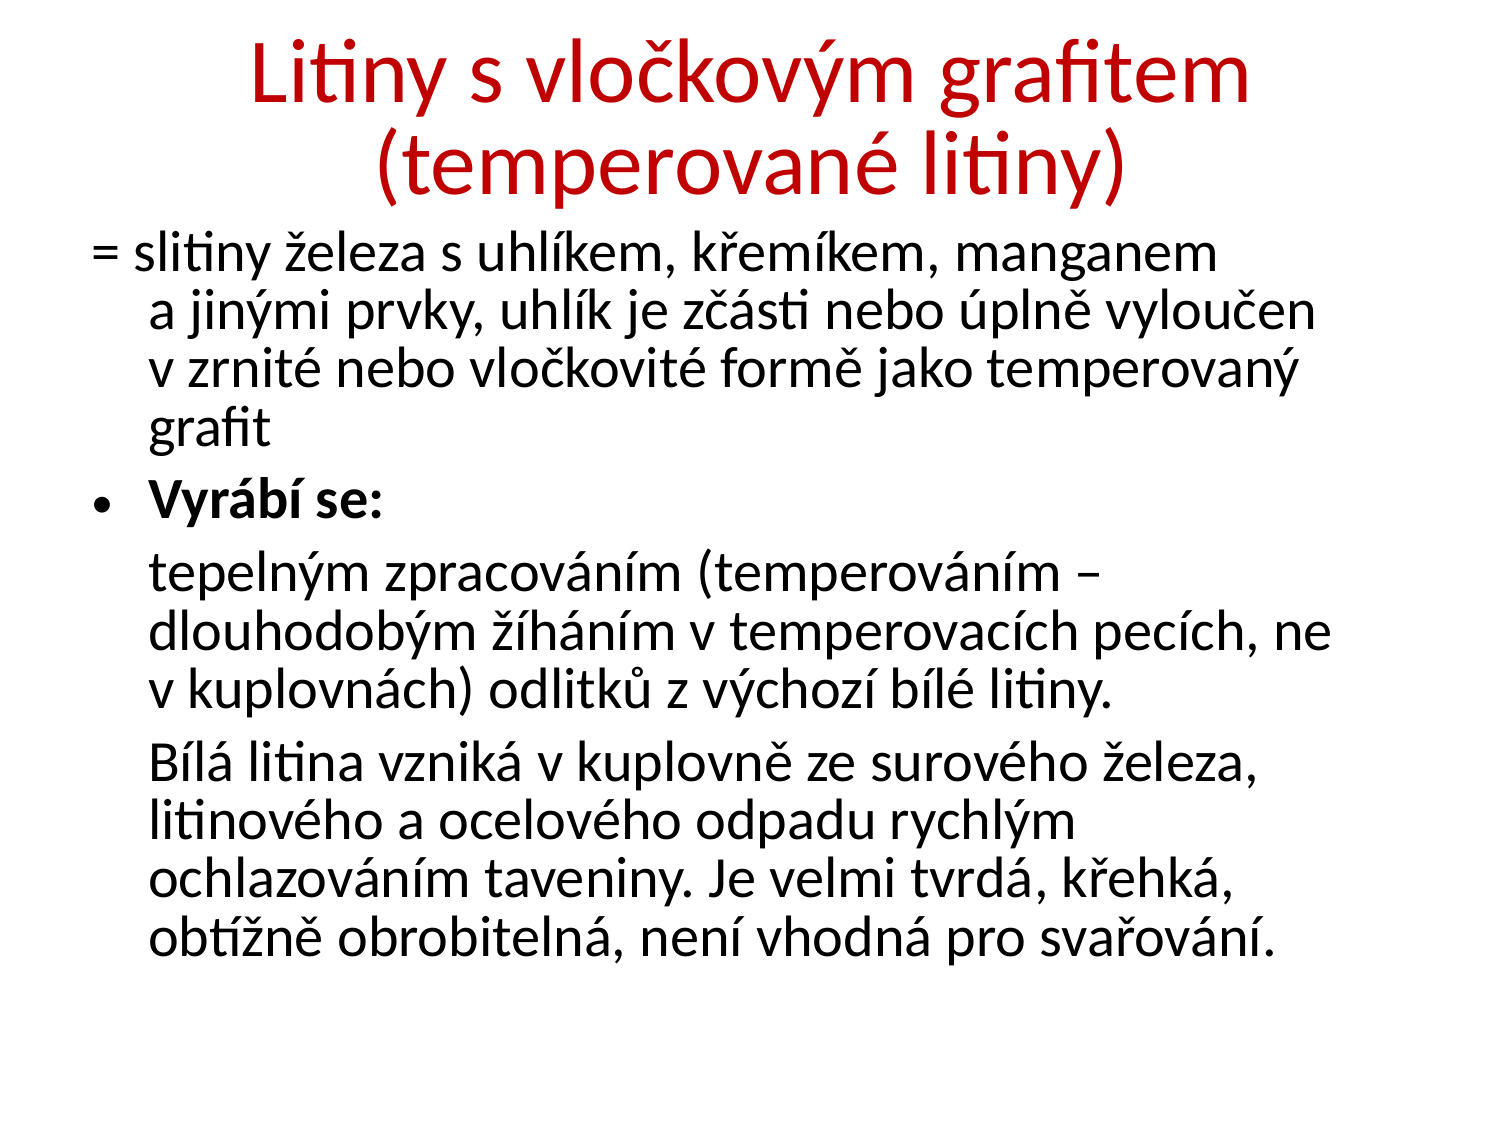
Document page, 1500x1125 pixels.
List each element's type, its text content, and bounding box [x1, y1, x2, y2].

list = slitiny železa s uhlíkem, křemíkem, manganem a jinými prvky, uhlík je zčásti nebo úplně vyloučen v zrnité nebo vločkovité formě jako temperovaný grafit Vyrábí se: tepelným zpracováním (temperováním – dlouhodobým žíháním v temperovacích pecích, ne v kuplovnách) odlitků z výchozí bílé litiny. Bílá litina vzniká v kuplovně ze surového železa, litinového a ocelového odpadu rychlým ochlazováním taveniny. Je velmi tvrdá, křehká, obtížně obrobitelná, není vhodná pro svařování. [76, 219, 1427, 1125]
title Litiny s vločkovým grafitem (temperované litiny) [76, 8, 1427, 219]
